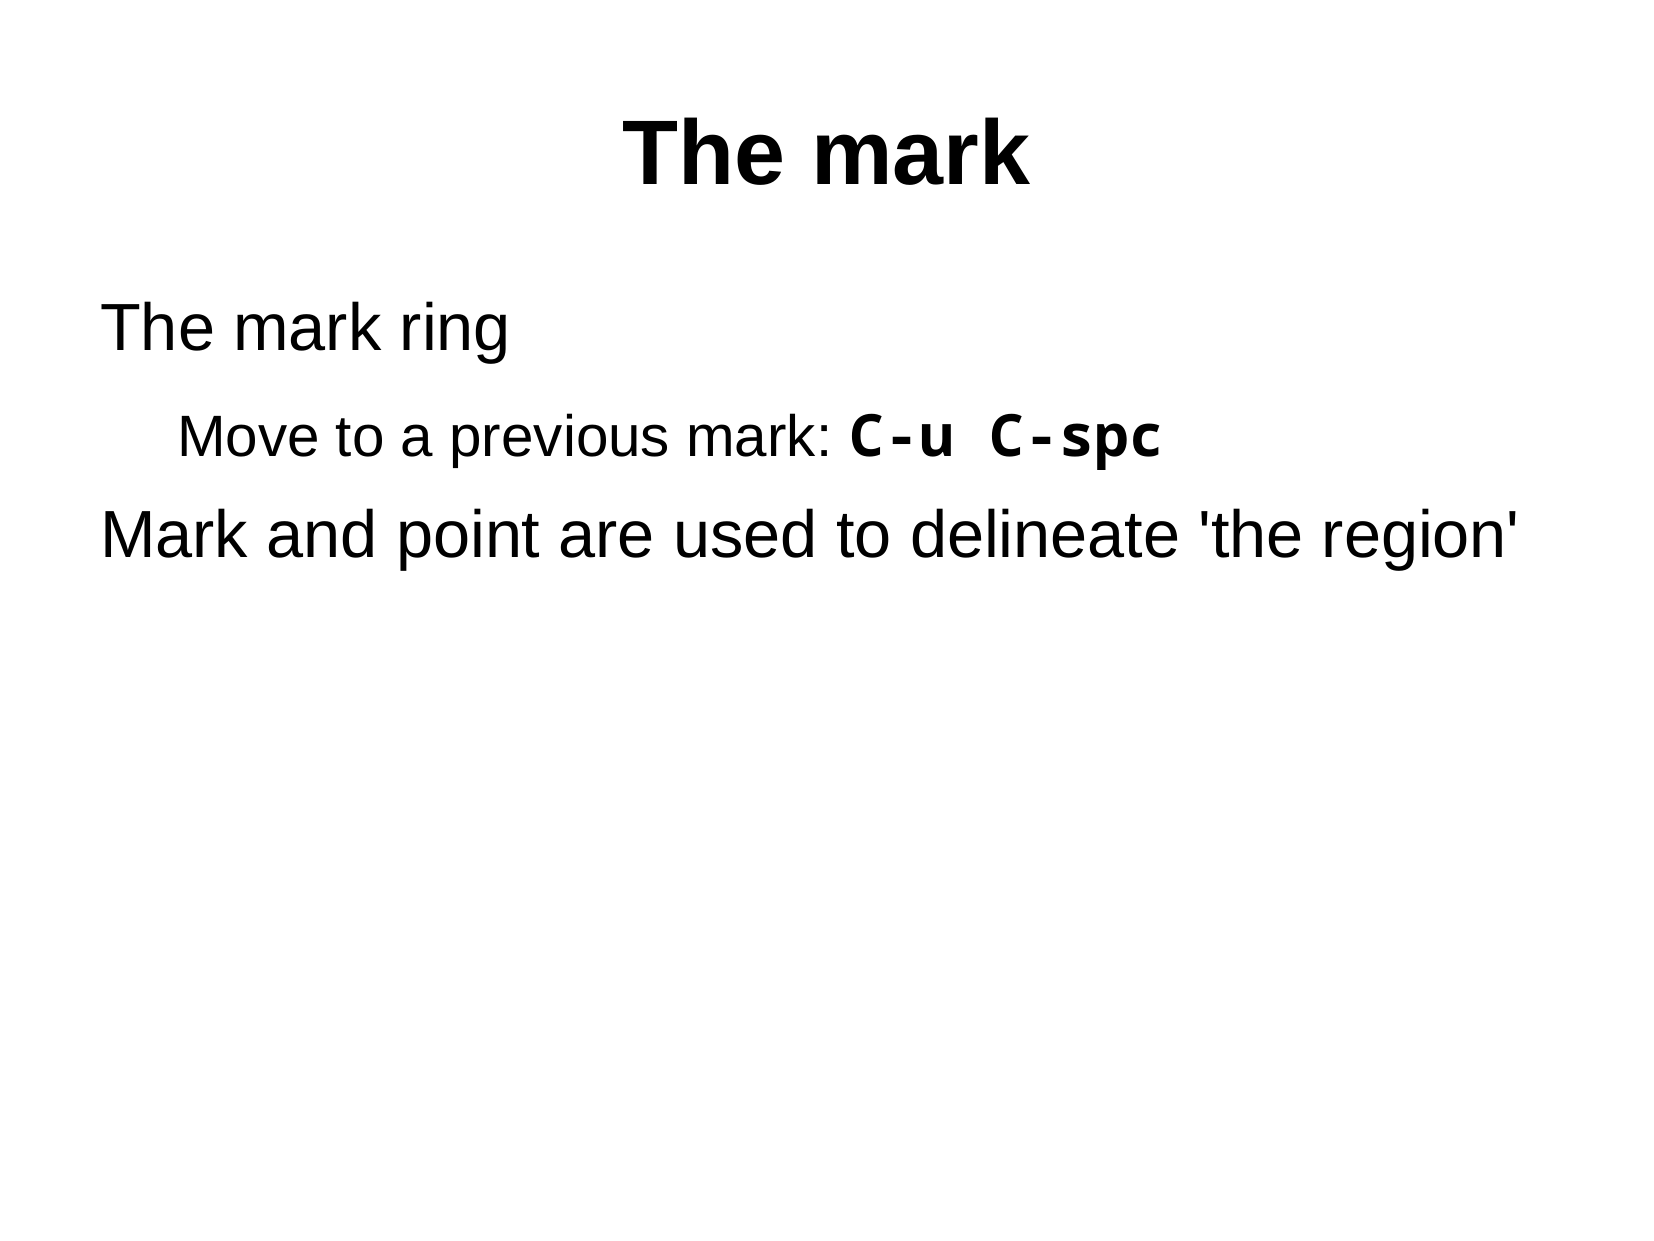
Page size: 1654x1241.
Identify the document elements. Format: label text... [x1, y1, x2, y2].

title The mark [82, 56, 1571, 250]
list The mark ring Move to a previous mark: C-u C-spc Mark and point are used to delineate 'the region' [82, 290, 1571, 1094]
